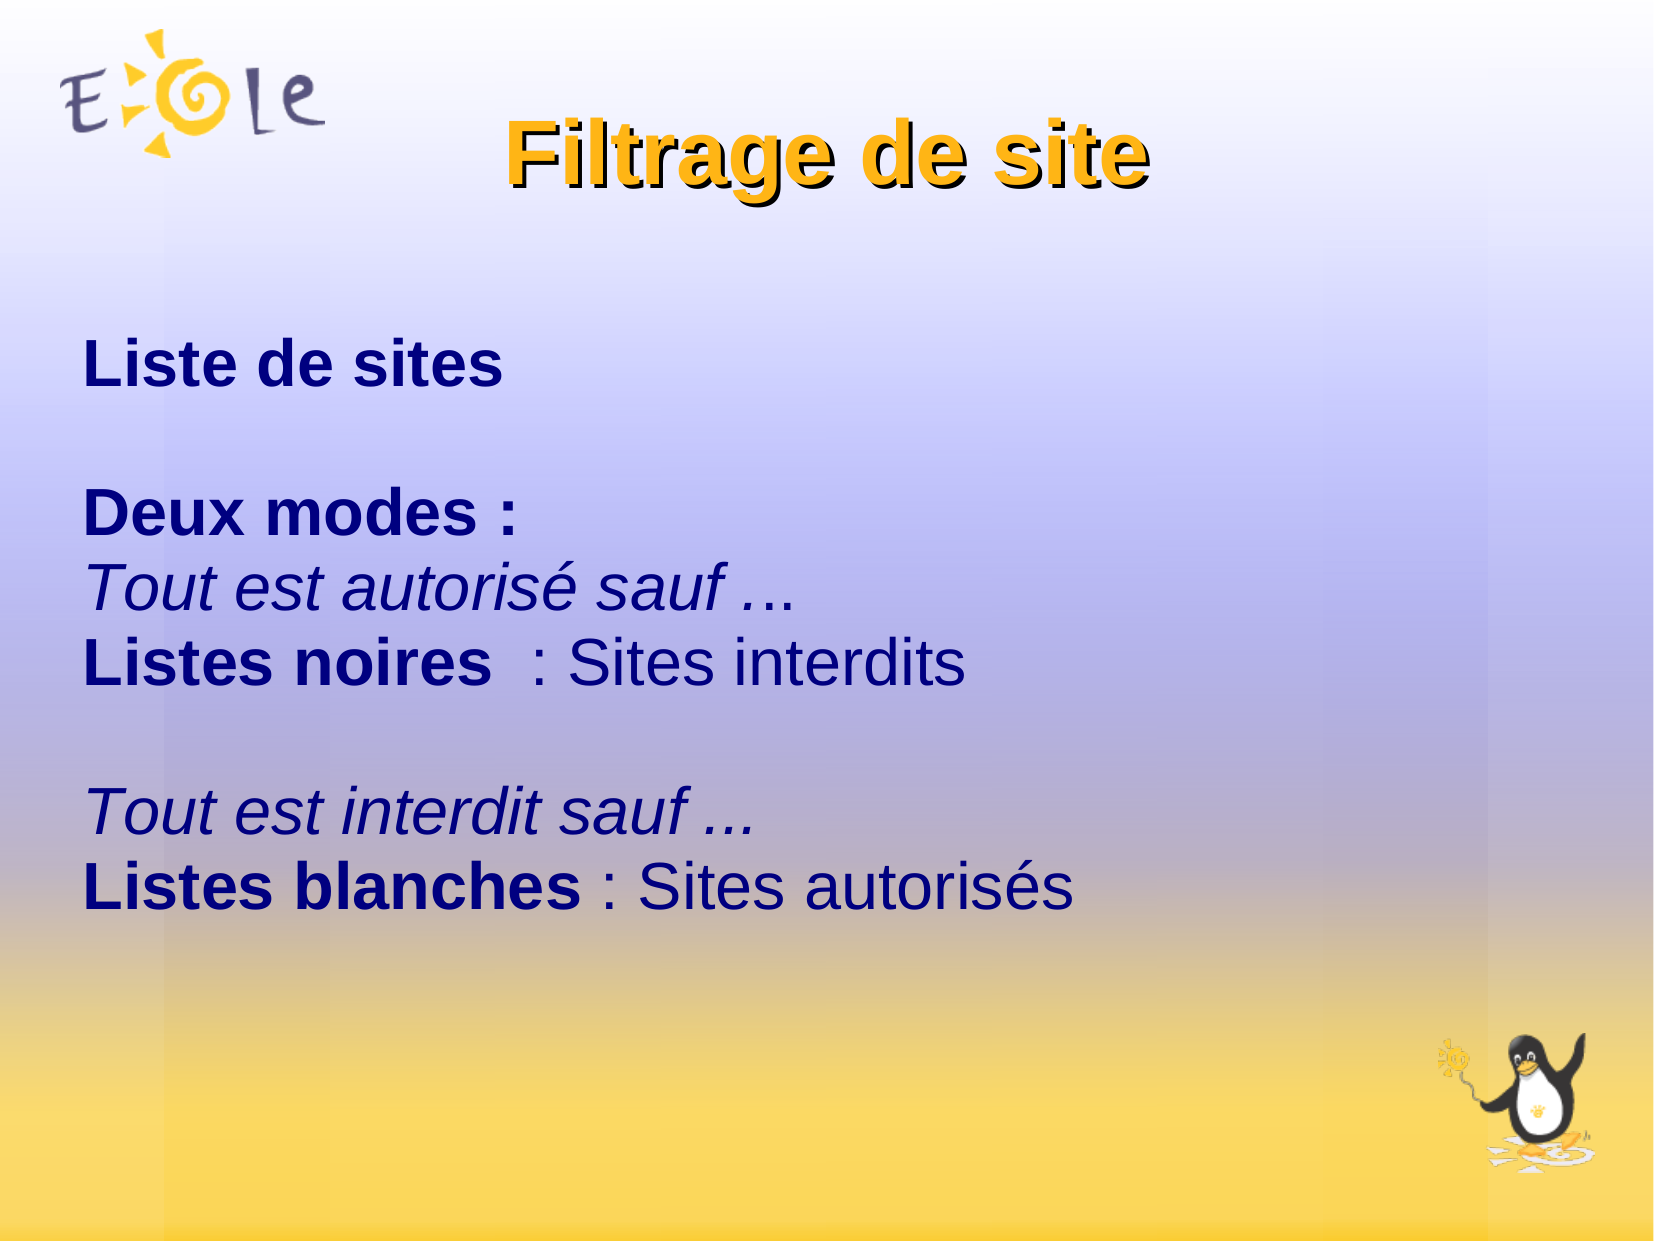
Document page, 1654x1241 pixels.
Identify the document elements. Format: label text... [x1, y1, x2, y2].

picture [0, 0, 1654, 1241]
title Filtrage de site [82, 49, 1571, 257]
subtitle Liste de sites Deux modes : Tout est autorisé sauf ... Listes noires : Sites interdits Tout est interdit sauf ... Listes blanches : Sites autorisés [82, 275, 1571, 1124]
